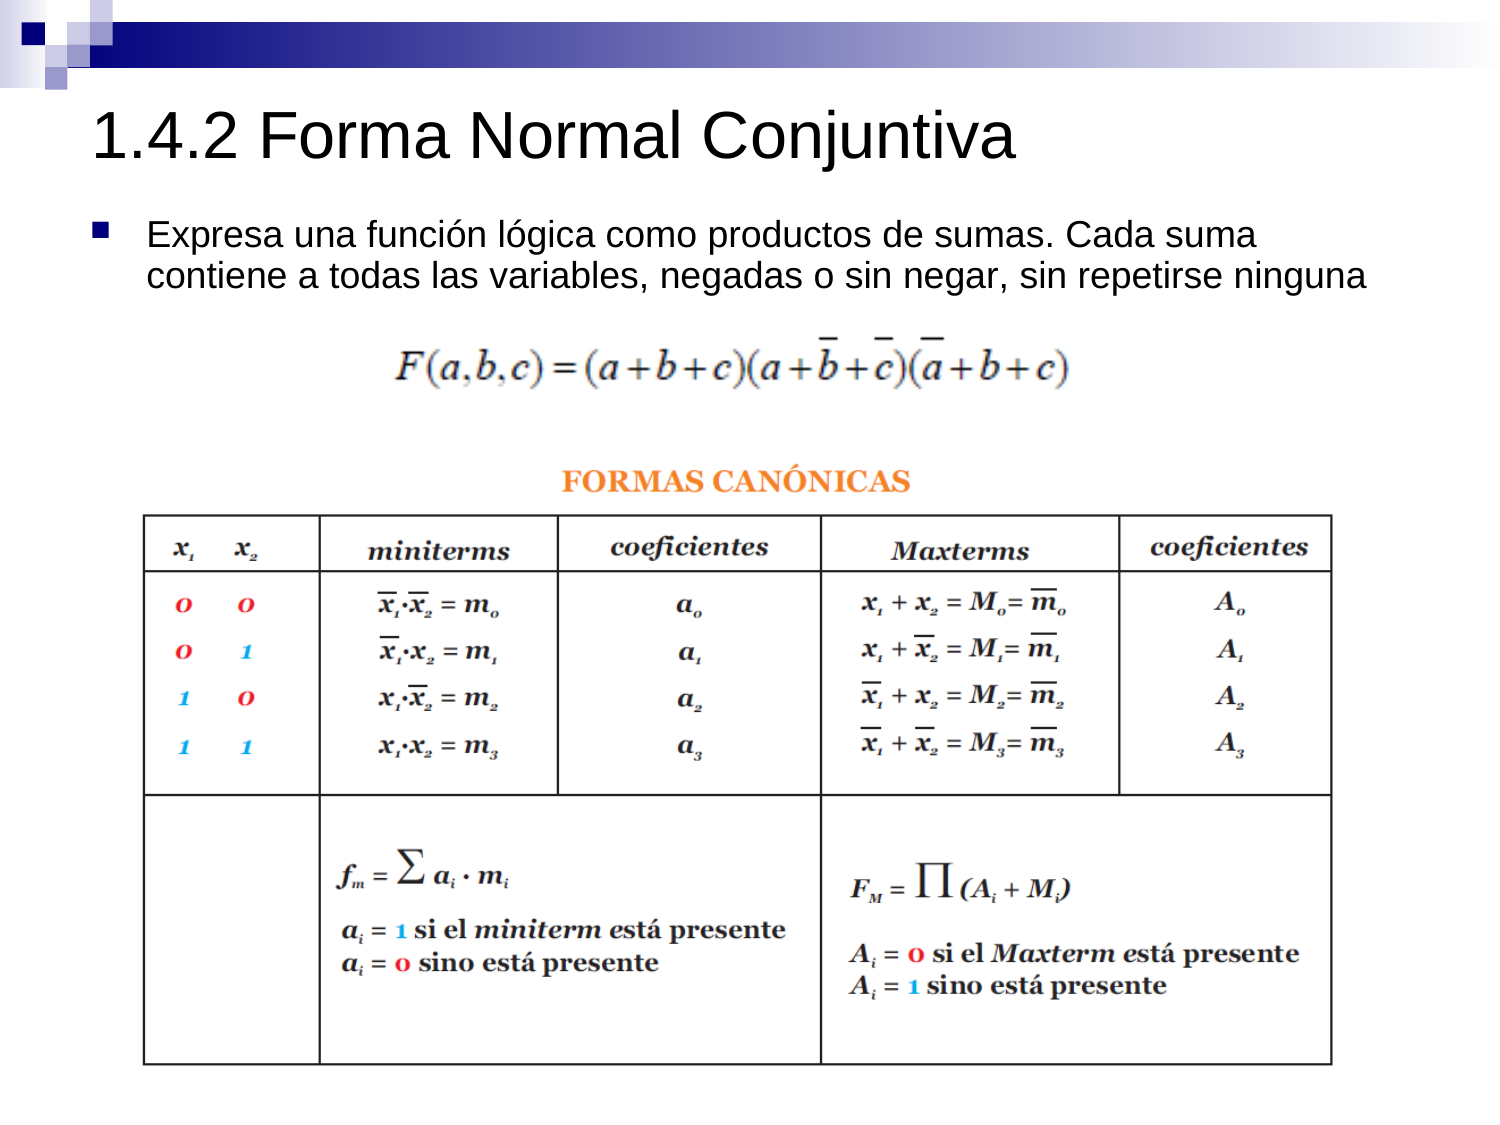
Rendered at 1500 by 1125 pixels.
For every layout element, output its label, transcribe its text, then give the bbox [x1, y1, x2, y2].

picture [383, 317, 1097, 413]
list Expresa una función lógica como productos de sumas. Cada suma contiene a todas las variables, negadas o sin negar, sin repetirse ninguna [74, 208, 1412, 327]
picture [127, 444, 1353, 1103]
title 1.4.2 Forma Normal Conjuntiva [76, 78, 1427, 185]
